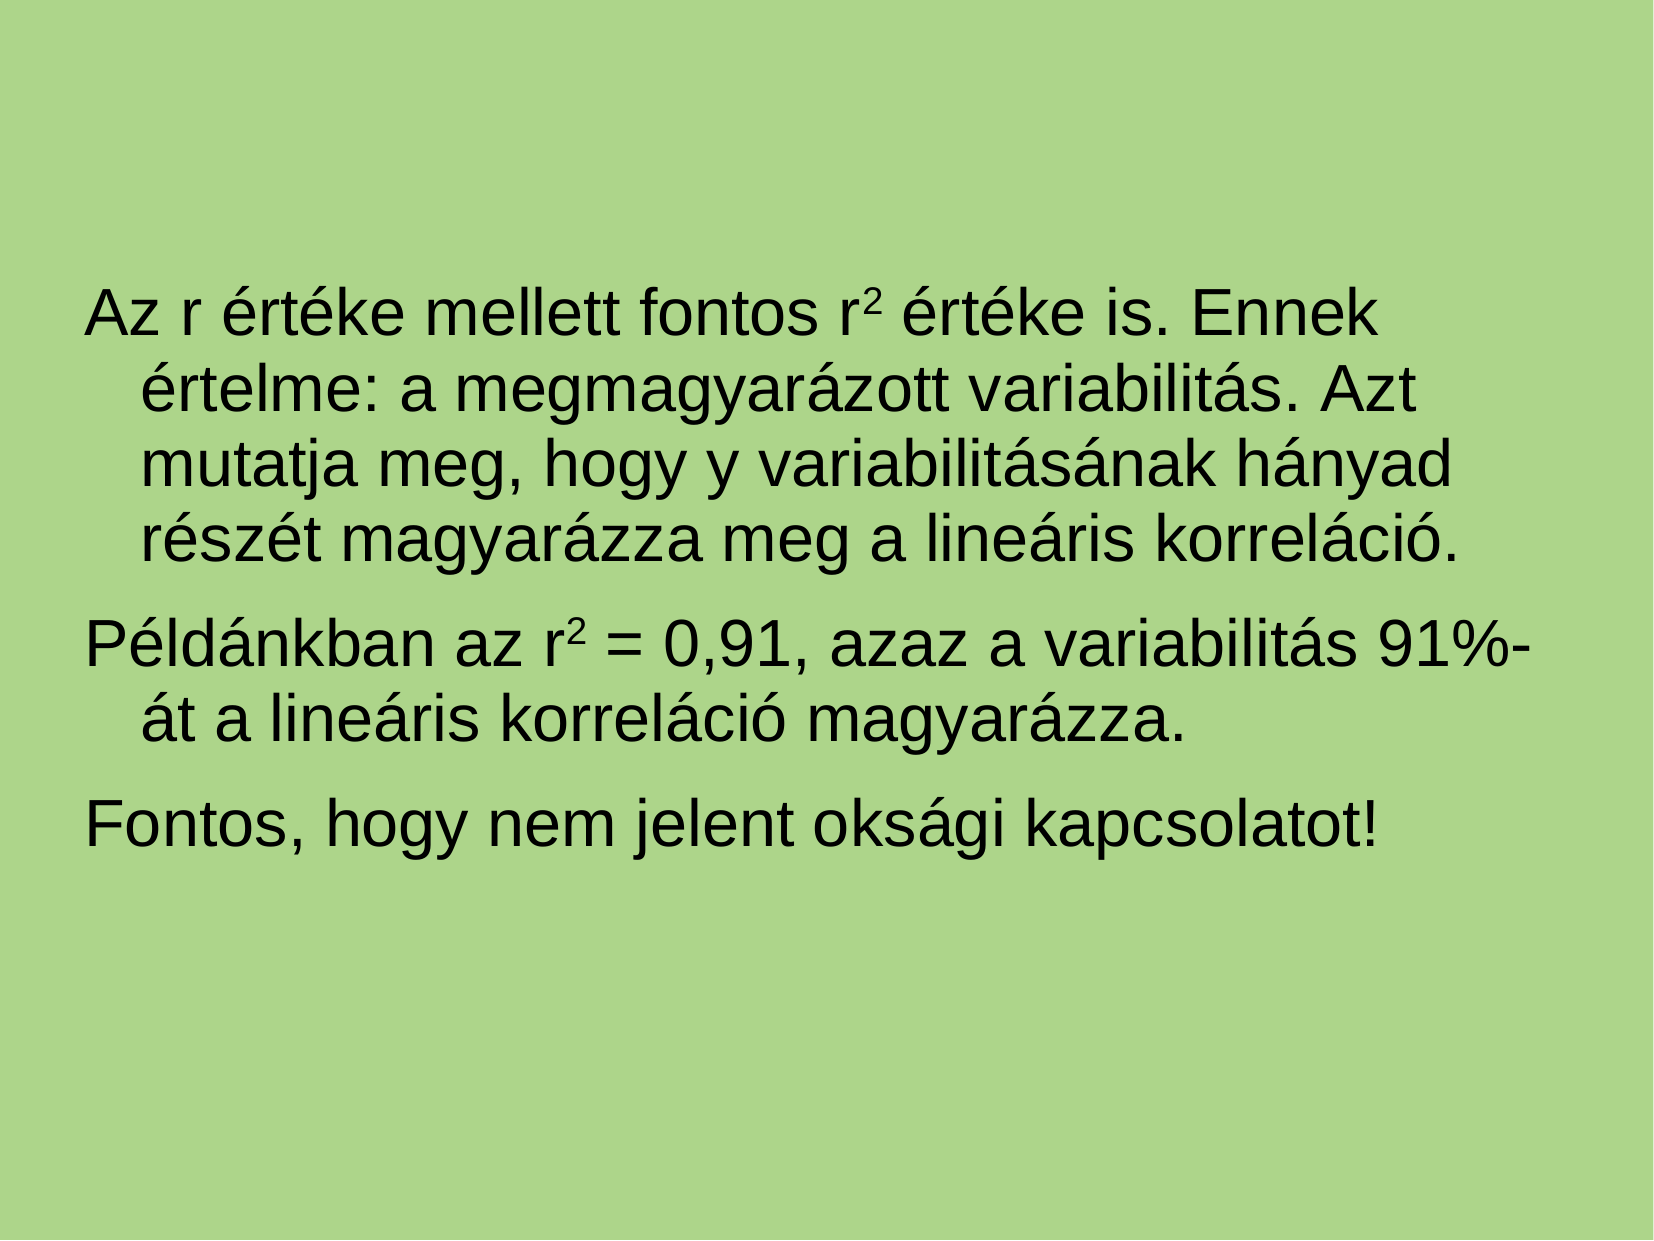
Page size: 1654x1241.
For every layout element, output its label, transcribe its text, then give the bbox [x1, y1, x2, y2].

list Az r értéke mellett fontos r2 értéke is. Ennek értelme: a megmagyarázott variabilitás. Azt mutatja meg, hogy y variabilitásának hányad részét magyarázza meg a lineáris korreláció. Példánkban az r2 = 0,91, azaz a variabilitás 91%-át a lineáris korreláció magyarázza. Fontos, hogy nem jelent oksági kapcsolatot! [84, 271, 1571, 990]
